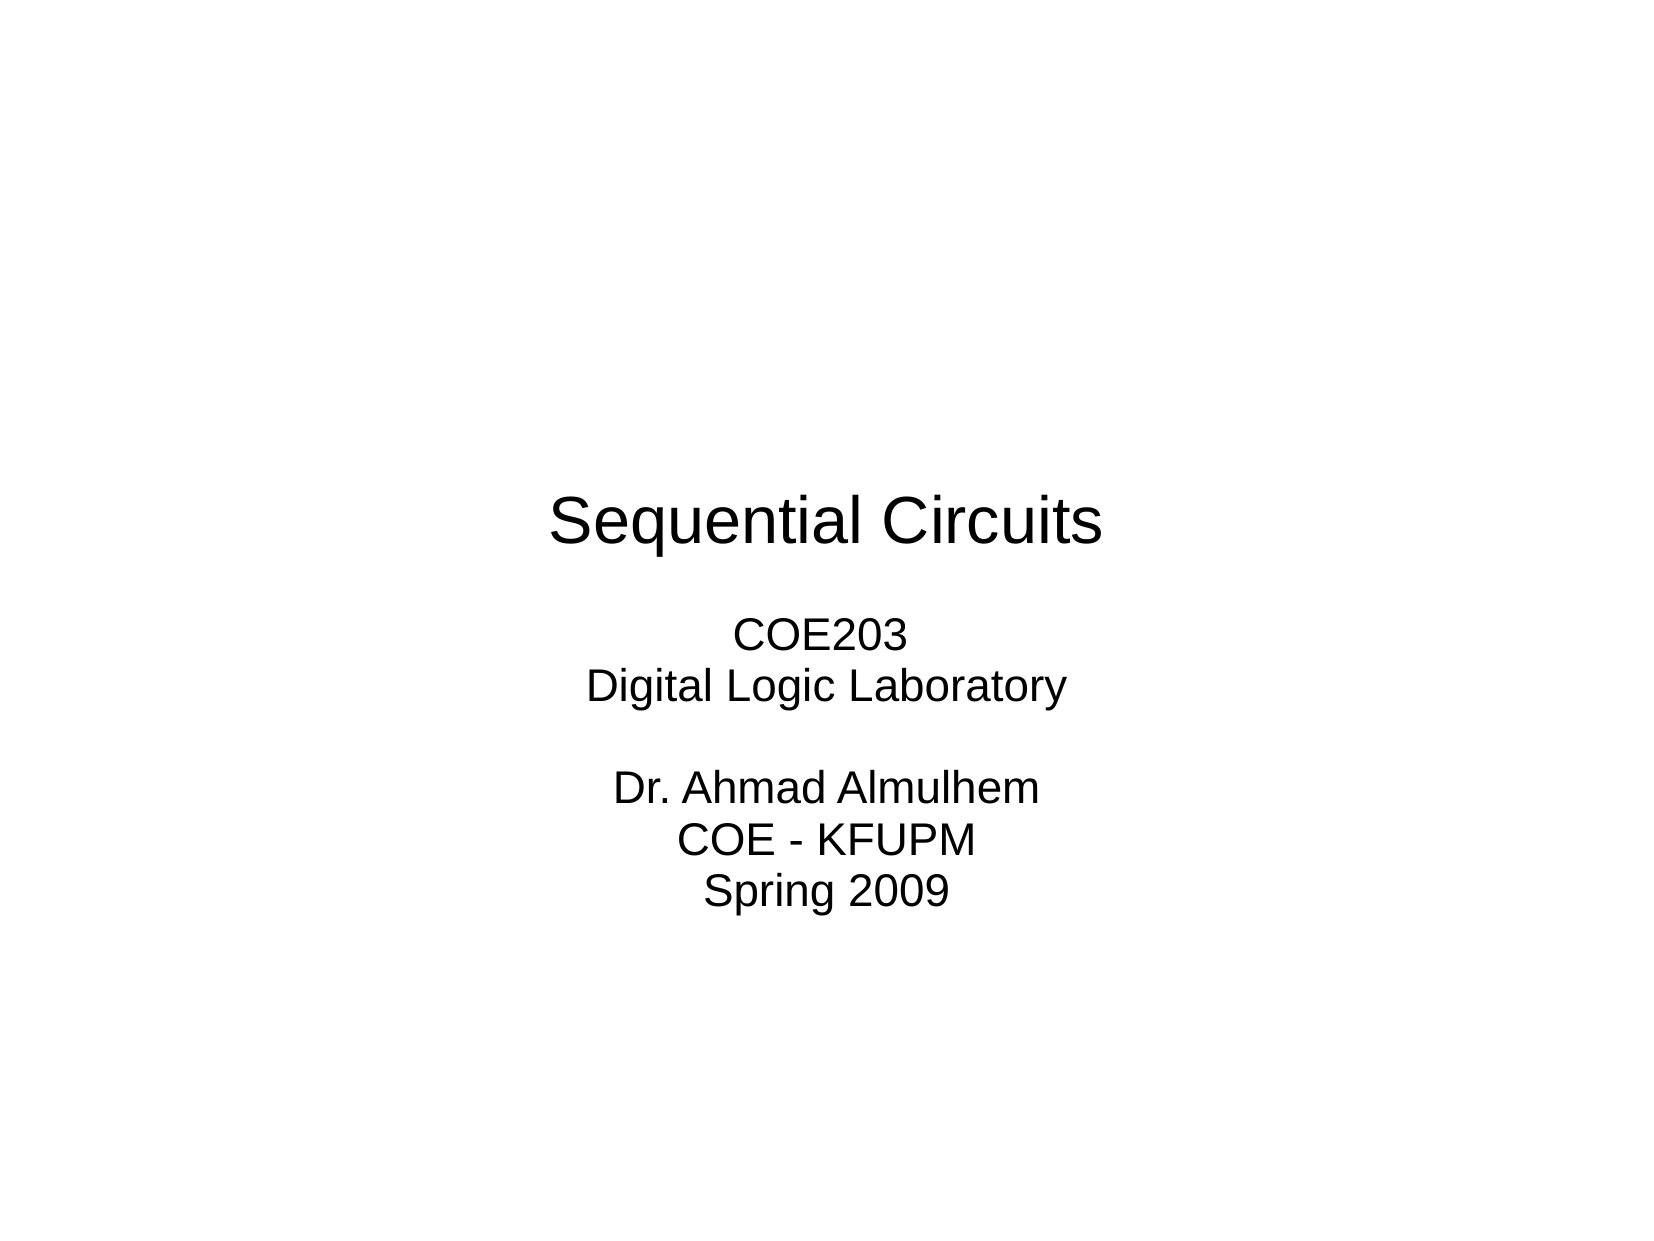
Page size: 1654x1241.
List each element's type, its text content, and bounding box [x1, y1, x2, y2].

subtitle Sequential Circuits COE203 Digital Logic Laboratory Dr. Ahmad Almulhem COE - KFUPM Spring 2009 [82, 297, 1571, 1102]
